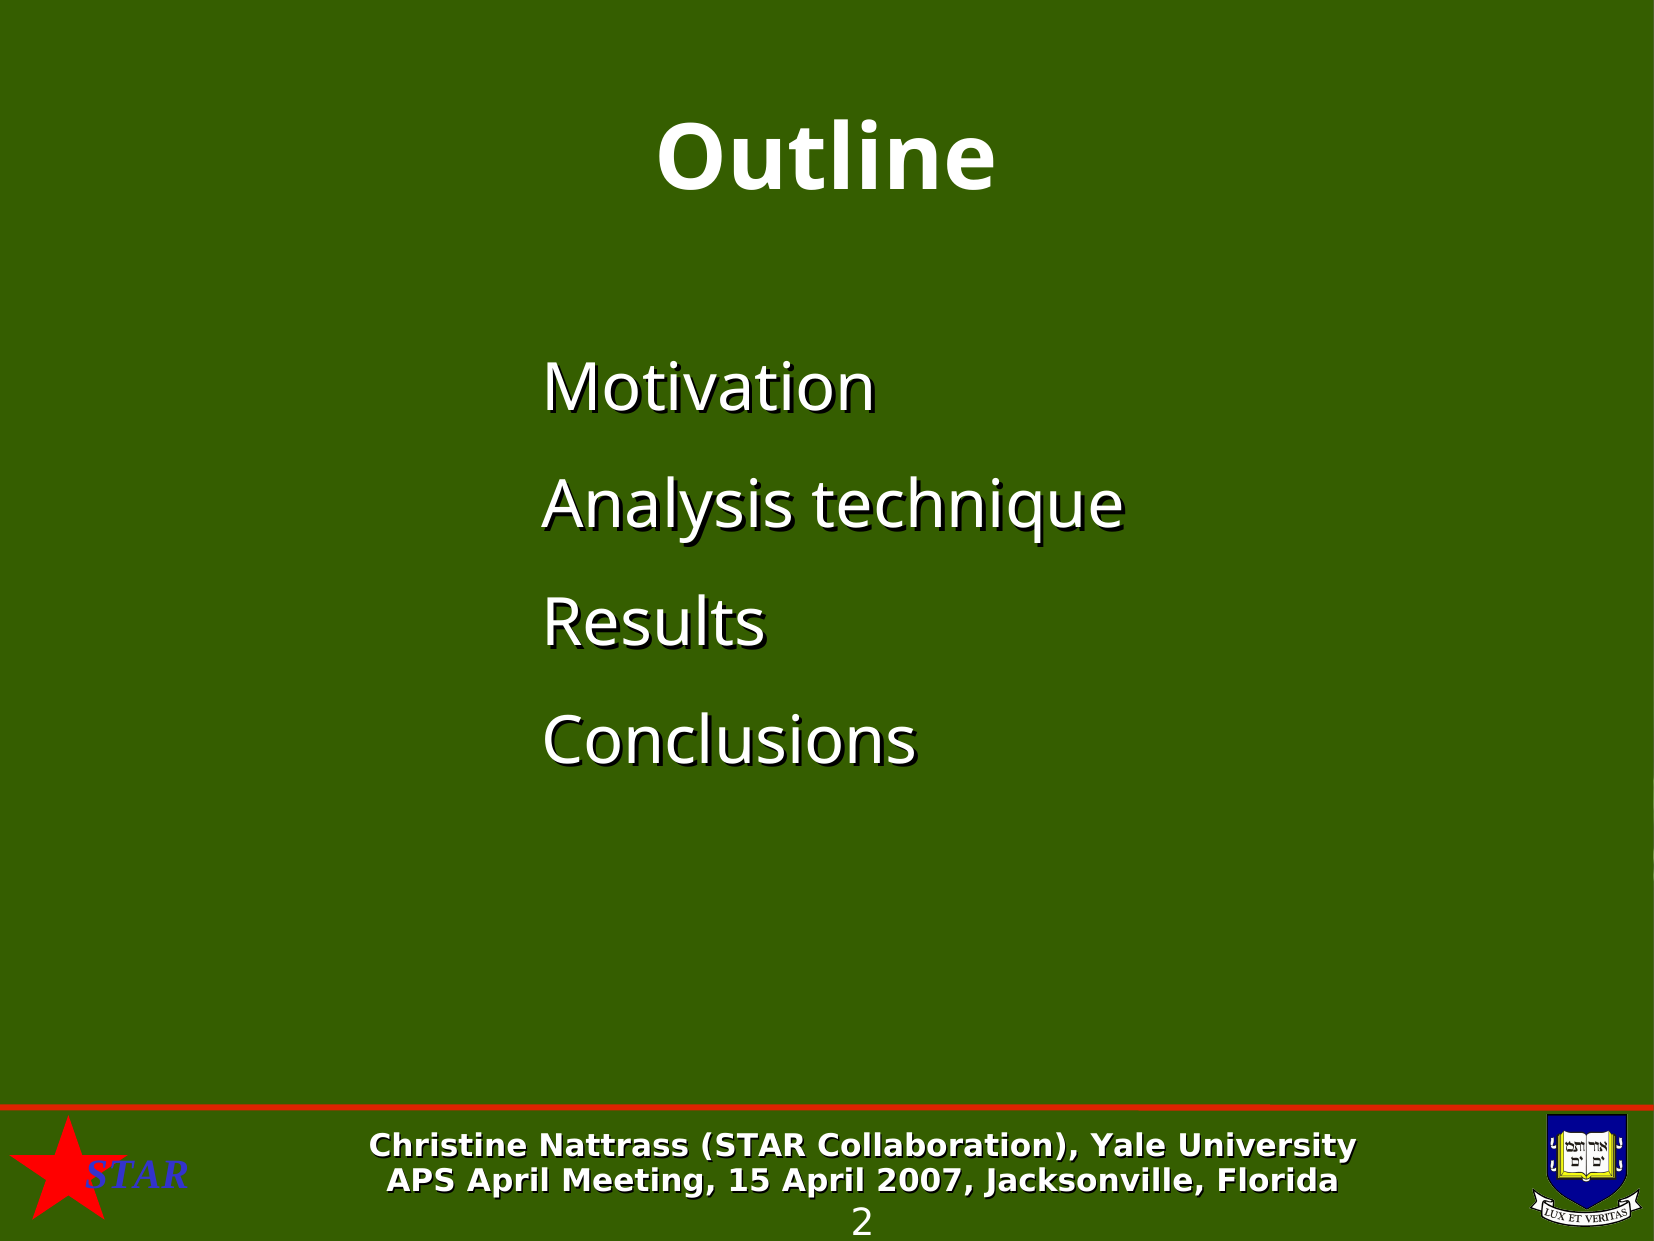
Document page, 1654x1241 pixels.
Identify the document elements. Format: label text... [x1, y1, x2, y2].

title Outline [82, 49, 1571, 257]
picture [1529, 1114, 1643, 1227]
list Motivation Analysis technique Results Conclusions [523, 339, 1450, 896]
